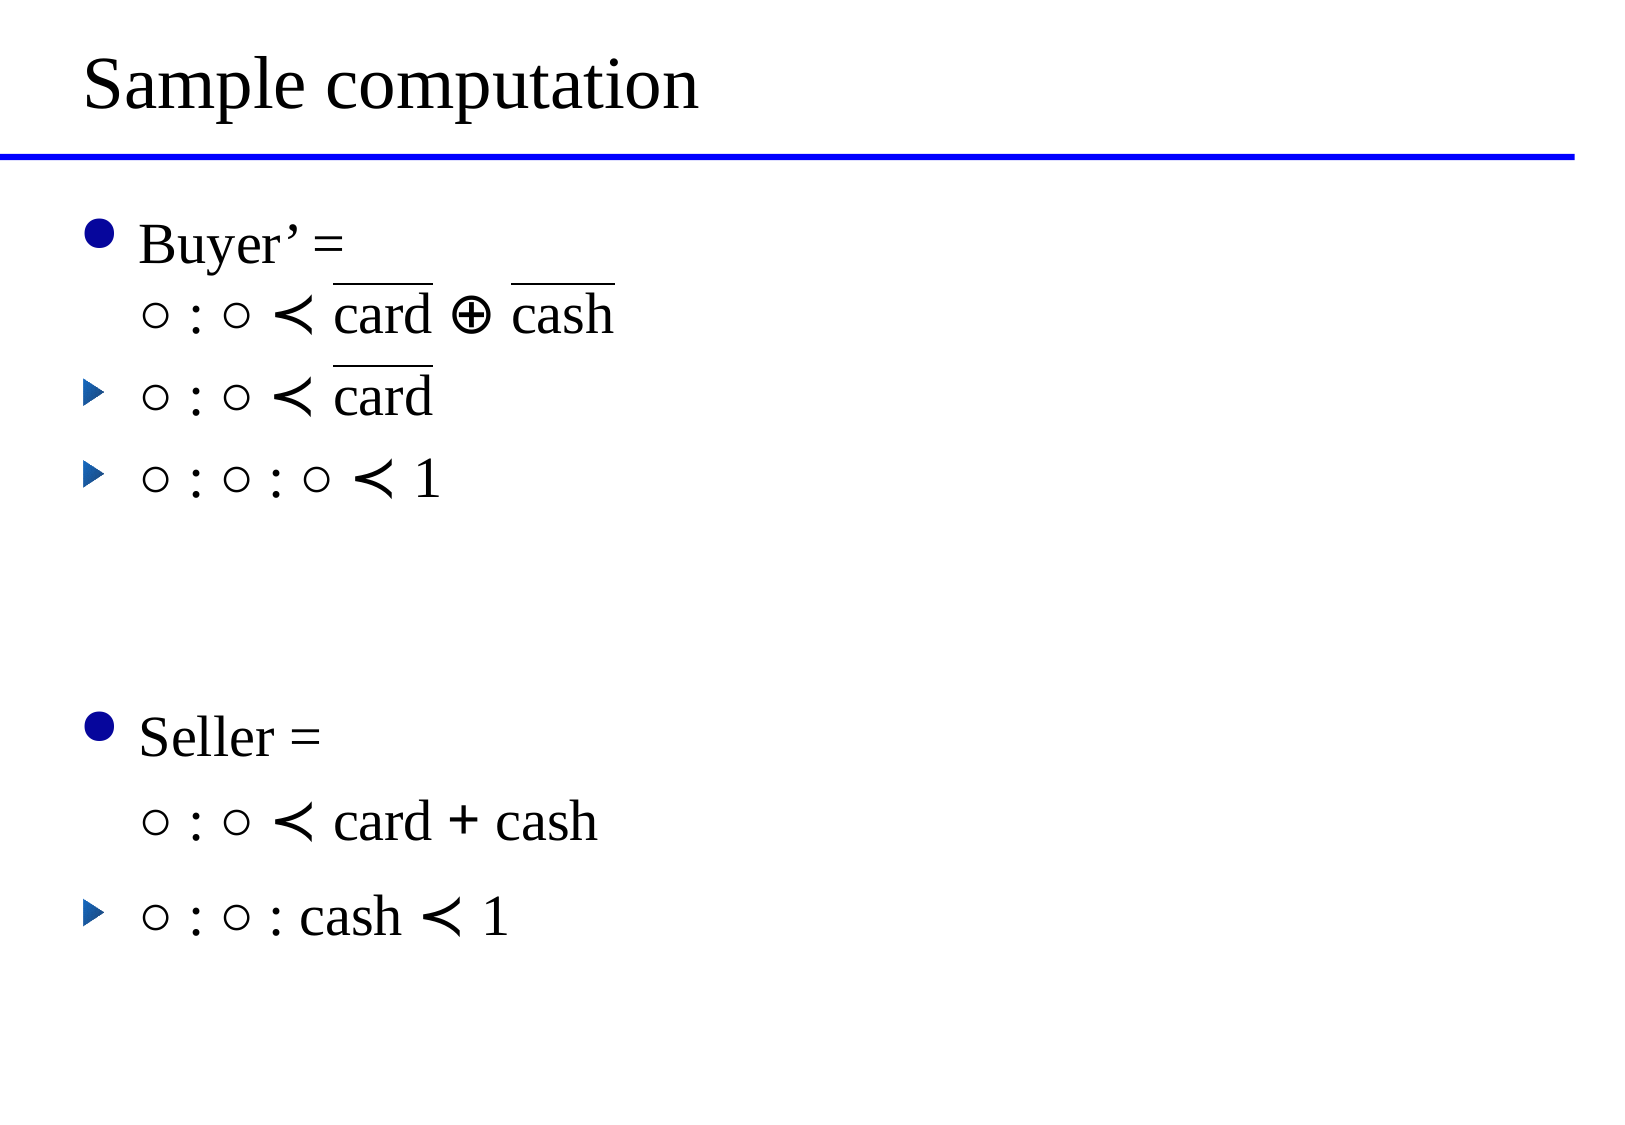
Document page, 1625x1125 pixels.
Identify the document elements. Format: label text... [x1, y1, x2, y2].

list Buyer’ = ○ : ○ ≺ card ⊕ cash ○ : ○ ≺ card ○ : ○ : ○ ≺ 1 Seller = ○ : ○ ≺ card + cash ○ : ○ : cash ≺ 1 [67, 198, 1478, 1061]
title Sample computation [67, 27, 1544, 131]
